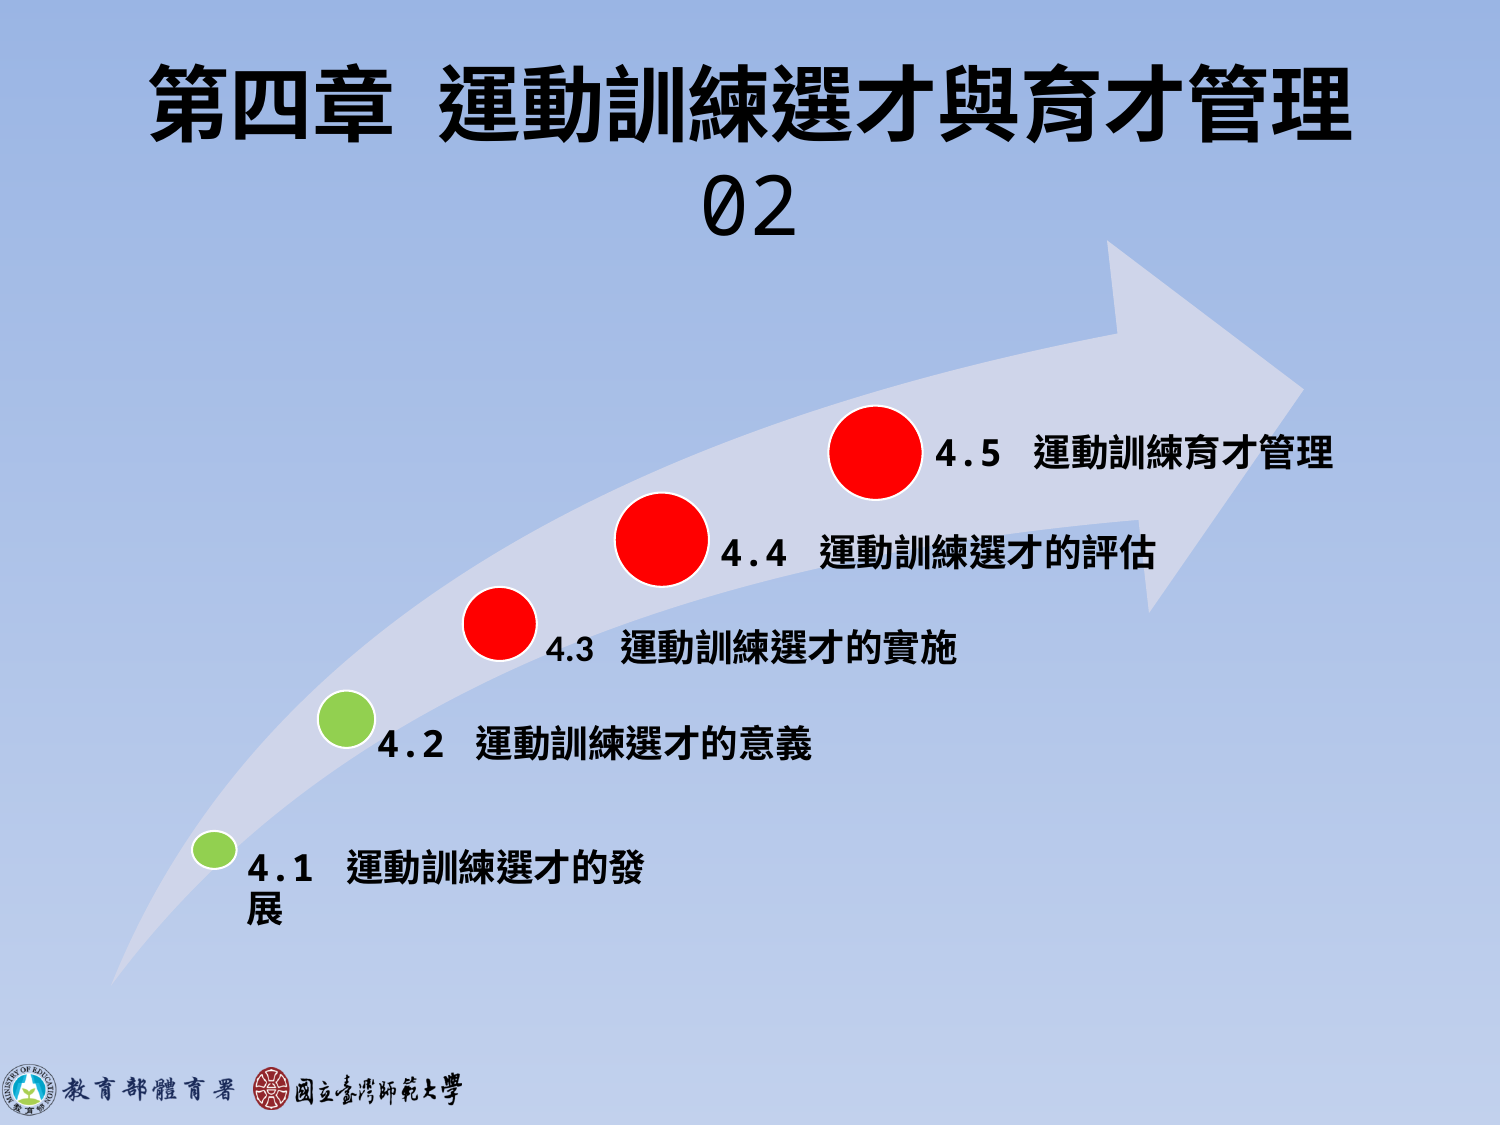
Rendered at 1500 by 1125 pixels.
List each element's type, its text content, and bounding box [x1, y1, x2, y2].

title 第四章 運動訓練選才與育才管理 02 [75, 45, 1426, 233]
text_box 4.2 運動訓練選才的意義 [346, 725, 854, 796]
text_box 4.3 運動訓練選才的實施 [506, 628, 1005, 695]
text_box 4.5 運動訓練育才管理 [885, 434, 1390, 500]
text_box 4.1 運動訓練選才的發展 [224, 849, 682, 912]
text_box 4.4 運動訓練選才的評估 [670, 534, 1176, 601]
text_box [1147, 601, 1158, 614]
text_box [110, 240, 1304, 986]
